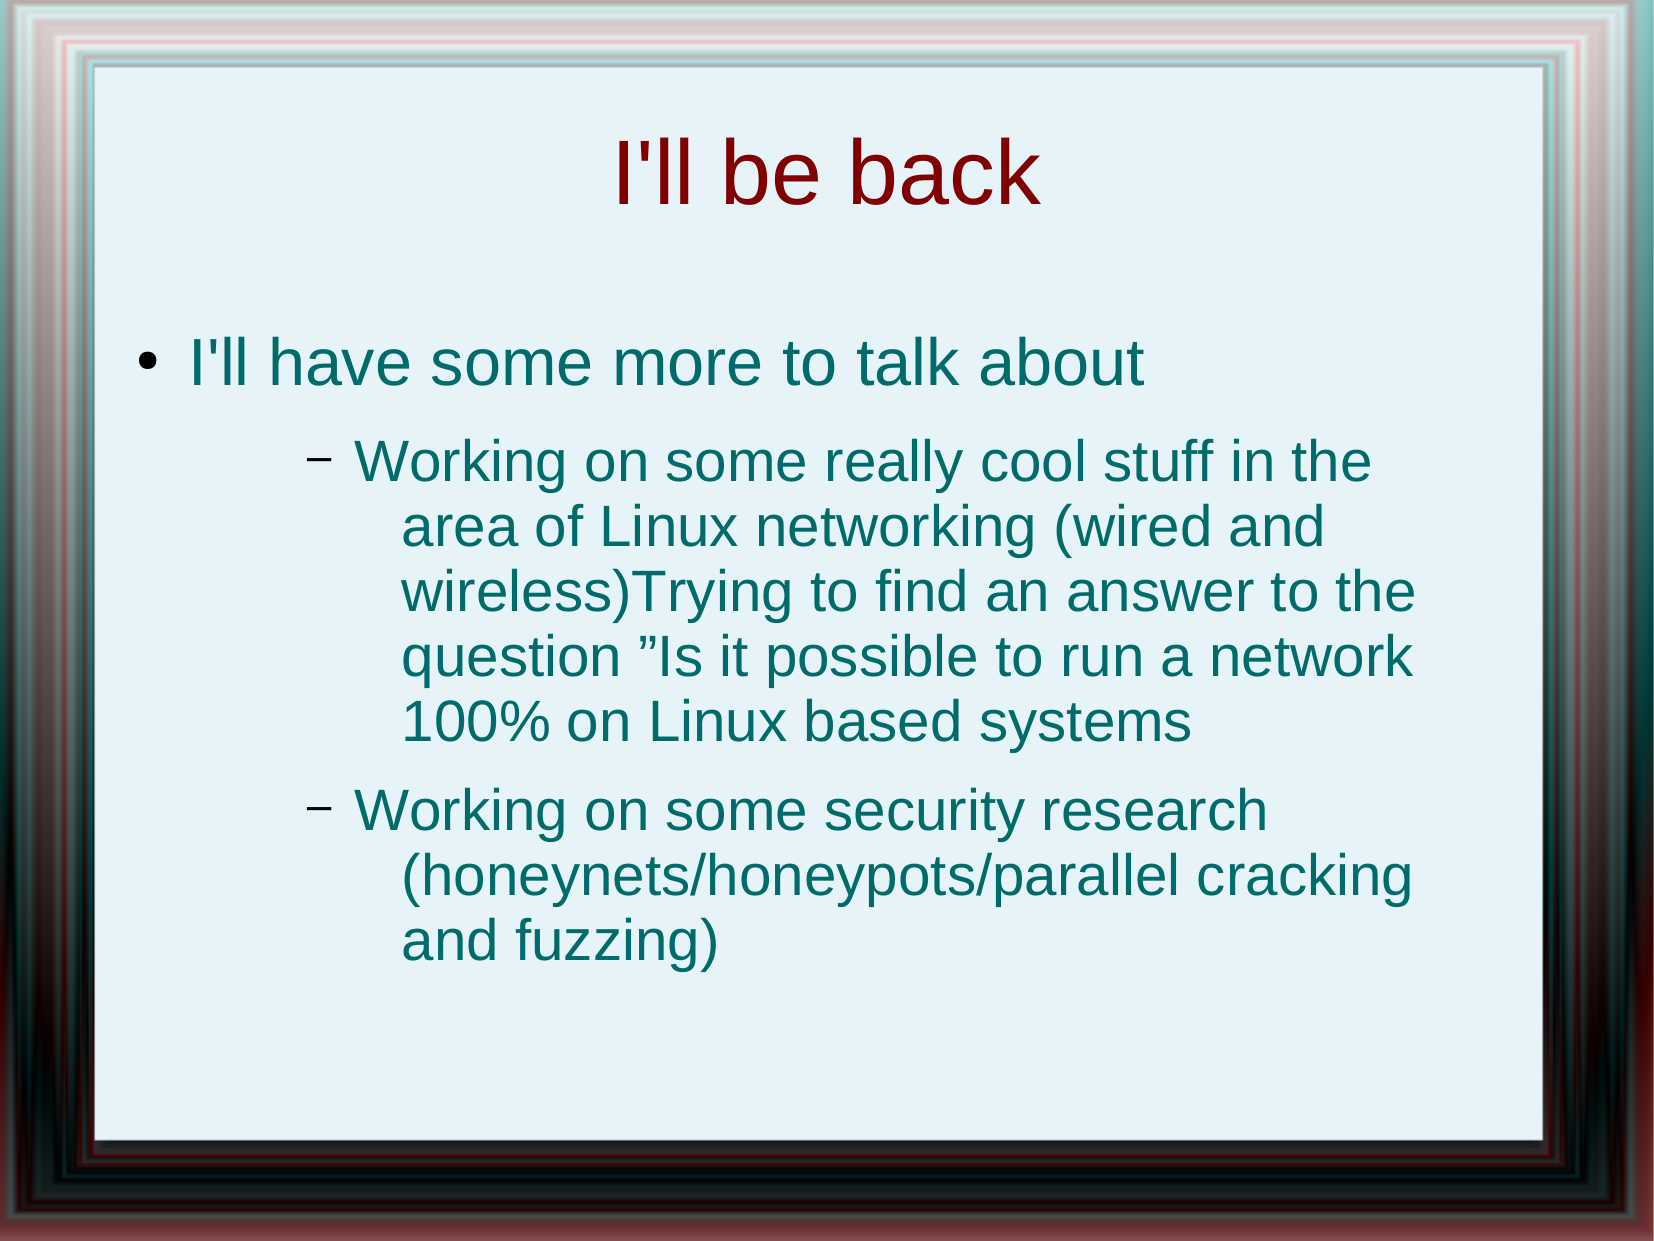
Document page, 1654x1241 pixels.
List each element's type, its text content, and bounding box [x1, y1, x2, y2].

title I'll be back [118, 95, 1536, 250]
list I'll have some more to talk about Working on some really cool stuff in the area of Linux networking (wired and wireless)Trying to find an answer to the question ”Is it possible to run a network 100% on Linux based systems Working on some security research (honeynets/honeypots/parallel cracking and fuzzing) [118, 324, 1506, 1129]
picture [0, 0, 1654, 1241]
